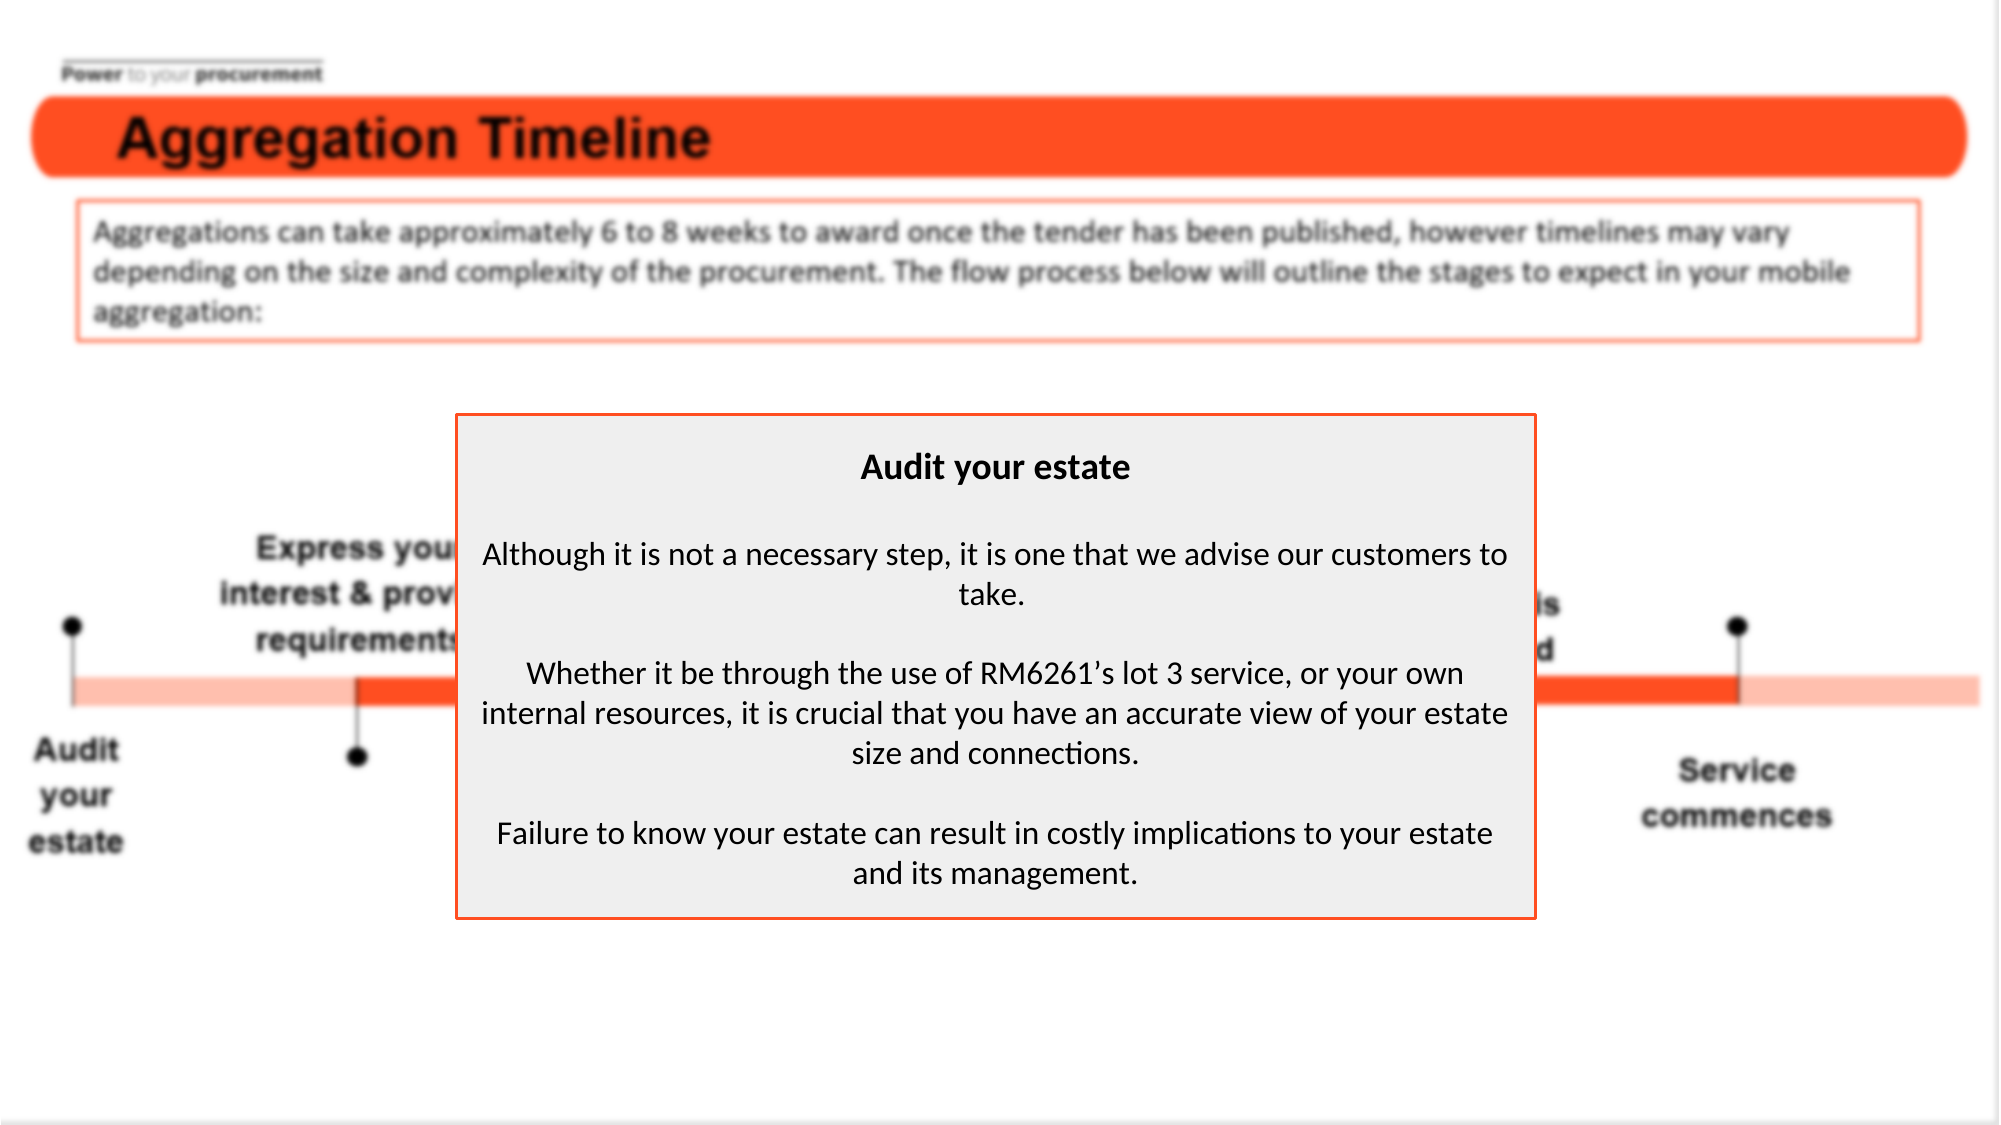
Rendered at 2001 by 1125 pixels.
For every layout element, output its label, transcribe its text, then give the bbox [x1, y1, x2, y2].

picture [1, 0, 1999, 1125]
text_box Audit your estate Although it is not a necessary step, it is one that we advise our customers to take. Whether it be through the use of RM6261’s lot 3 service, or your own internal resources, it is crucial that you have an accurate view of your estate size and connections. Failure to know your estate can result in costly implications to your estate and its management. [457, 414, 1535, 919]
